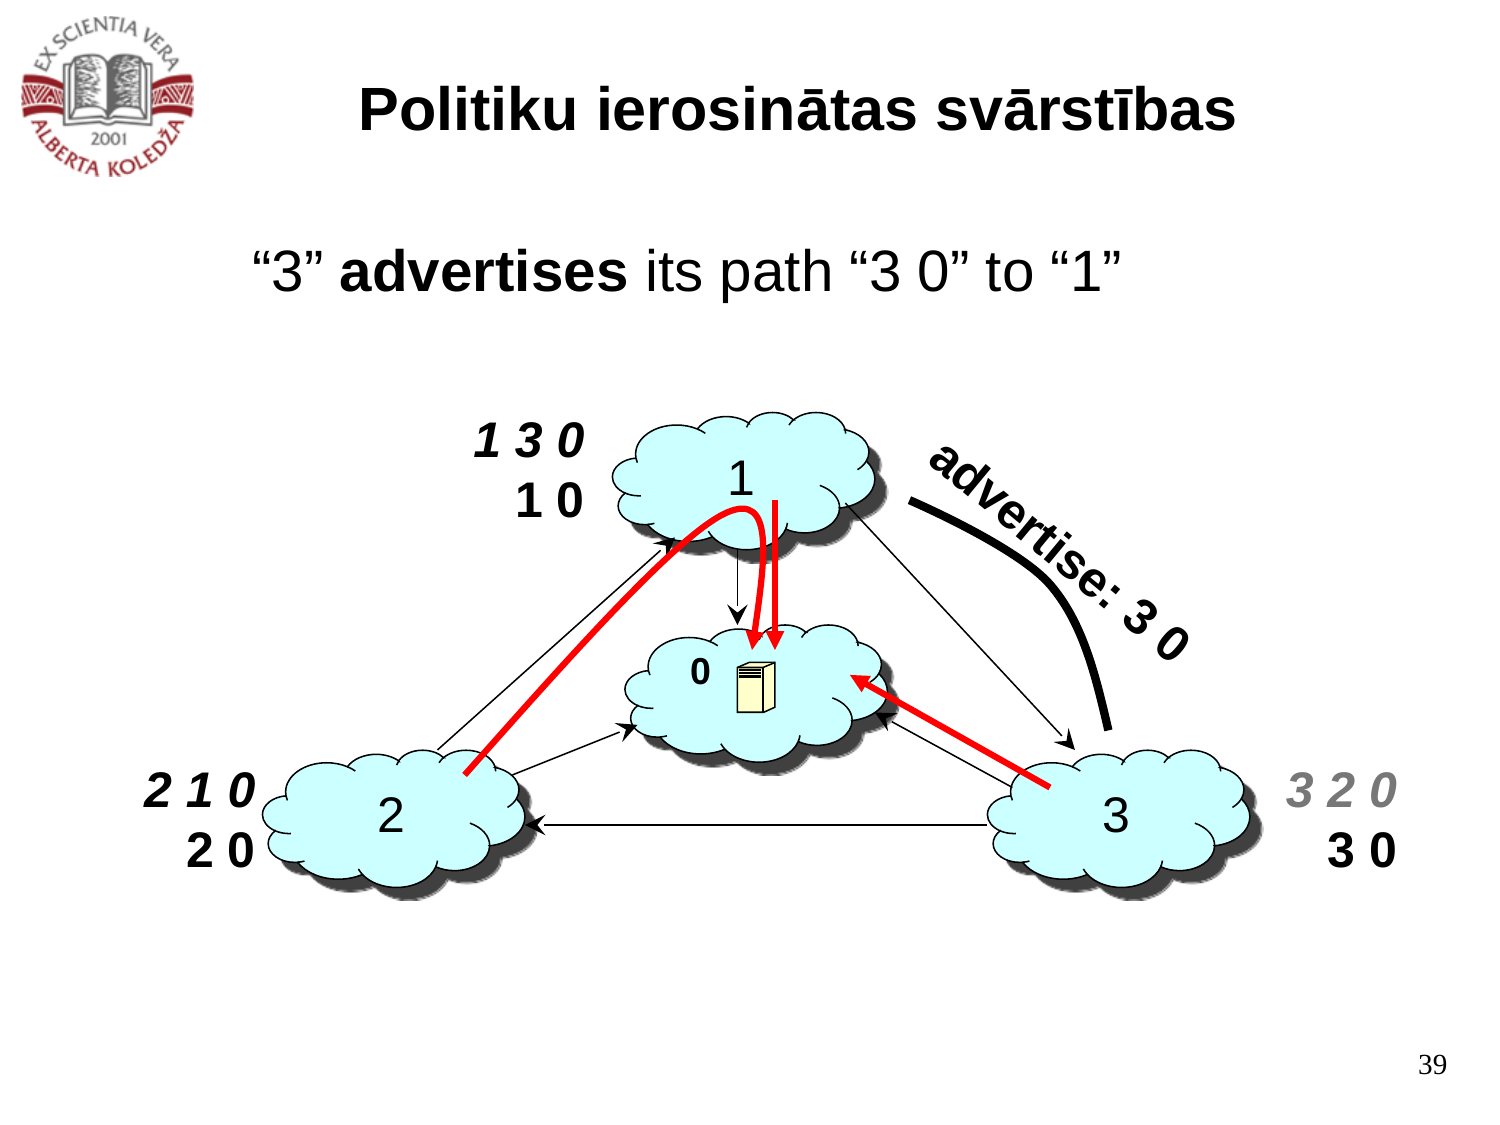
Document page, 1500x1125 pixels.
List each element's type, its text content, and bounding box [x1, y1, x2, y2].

text_box [612, 412, 875, 546]
text_box 3 2 0 3 0 [1270, 749, 1412, 886]
text_box [764, 627, 772, 632]
text_box [691, 513, 760, 550]
text_box 1 3 0 1 0 [458, 399, 600, 536]
text_box 1 [712, 437, 771, 513]
picture [21, 16, 194, 49]
text_box [624, 624, 888, 763]
text_box 2 1 0 2 0 [129, 749, 271, 886]
text_box 2 [362, 774, 421, 851]
text_box <skaitlis> [1312, 1037, 1463, 1101]
text_box [987, 750, 1250, 888]
title Politiku ierosinātas svārstības [0, 49, 1500, 163]
text_box advertise: 3 0 [903, 408, 1221, 690]
text_box “3” advertises its path “3 0” to “1” [237, 224, 1313, 311]
picture [21, 163, 194, 177]
text_box [271, 750, 525, 888]
text_box 0 [675, 639, 726, 701]
text_box 3 [1087, 774, 1146, 851]
